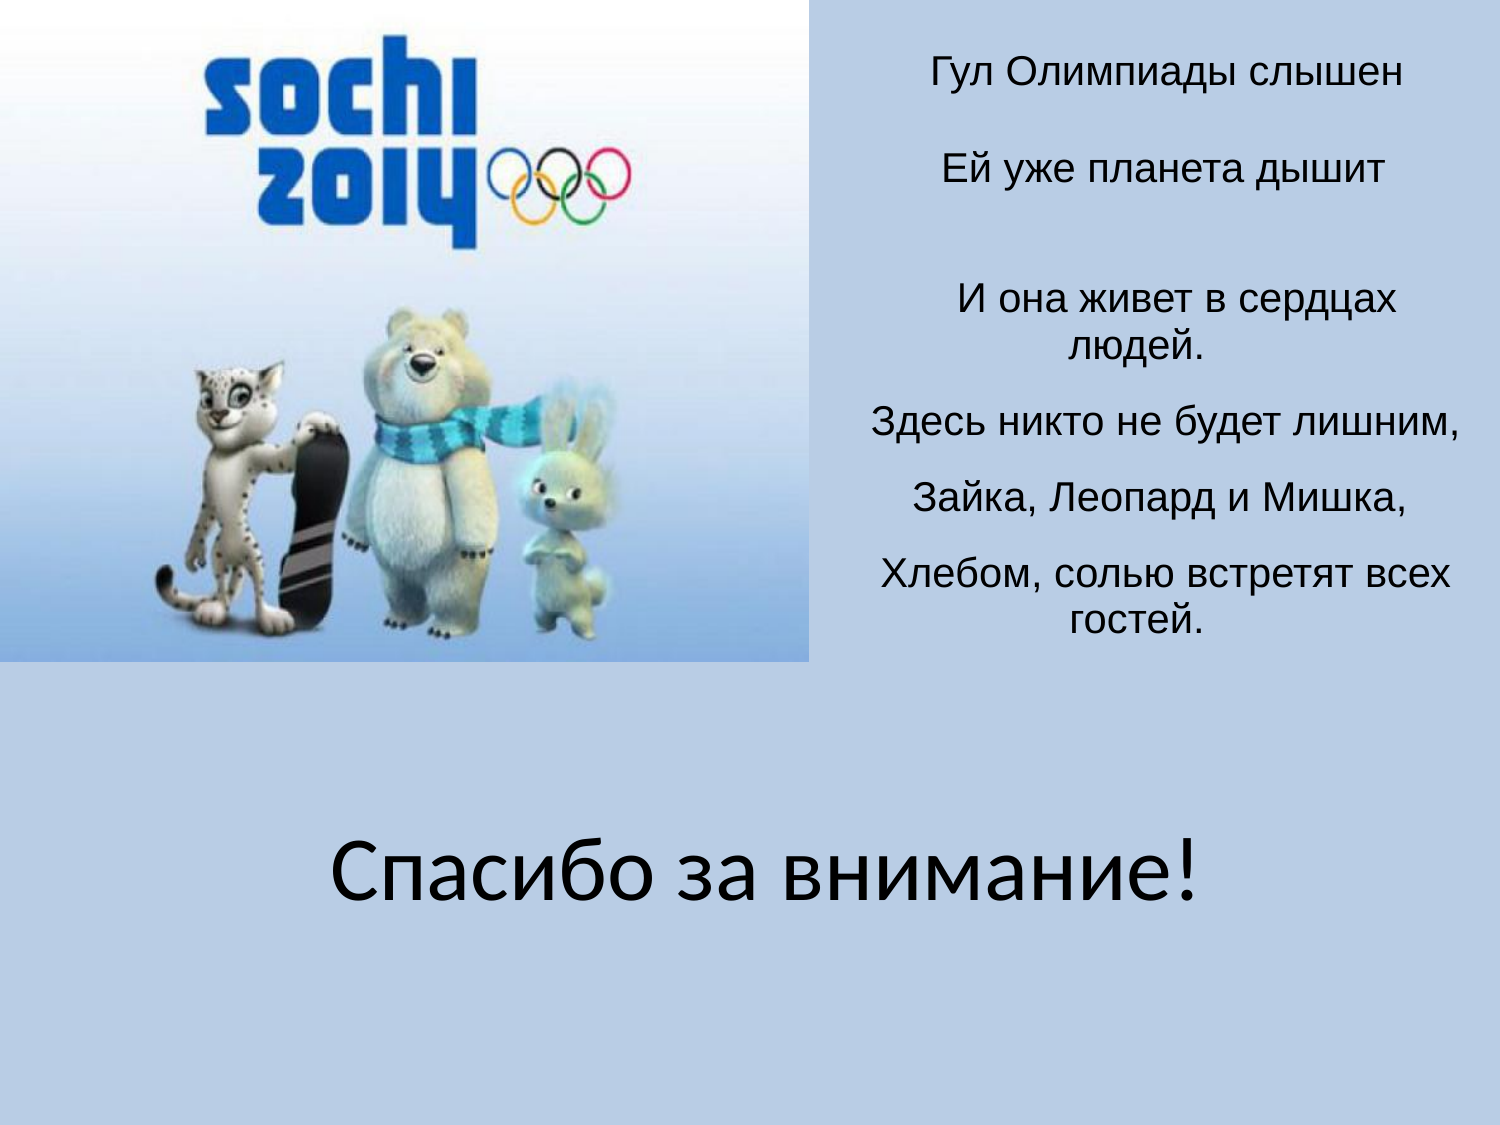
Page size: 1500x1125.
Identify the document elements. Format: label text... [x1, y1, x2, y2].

title Спасибо за внимание! [75, 704, 1459, 1024]
picture [0, 0, 809, 662]
text_box Гул Олимпиады слышен Ей уже планета дышит И она живет в сердцах людей. Здесь никто не будет лишним, Зайка, Леопард и Мишка, Хлебом, солью встретят всех гостей. [808, 28, 1477, 955]
